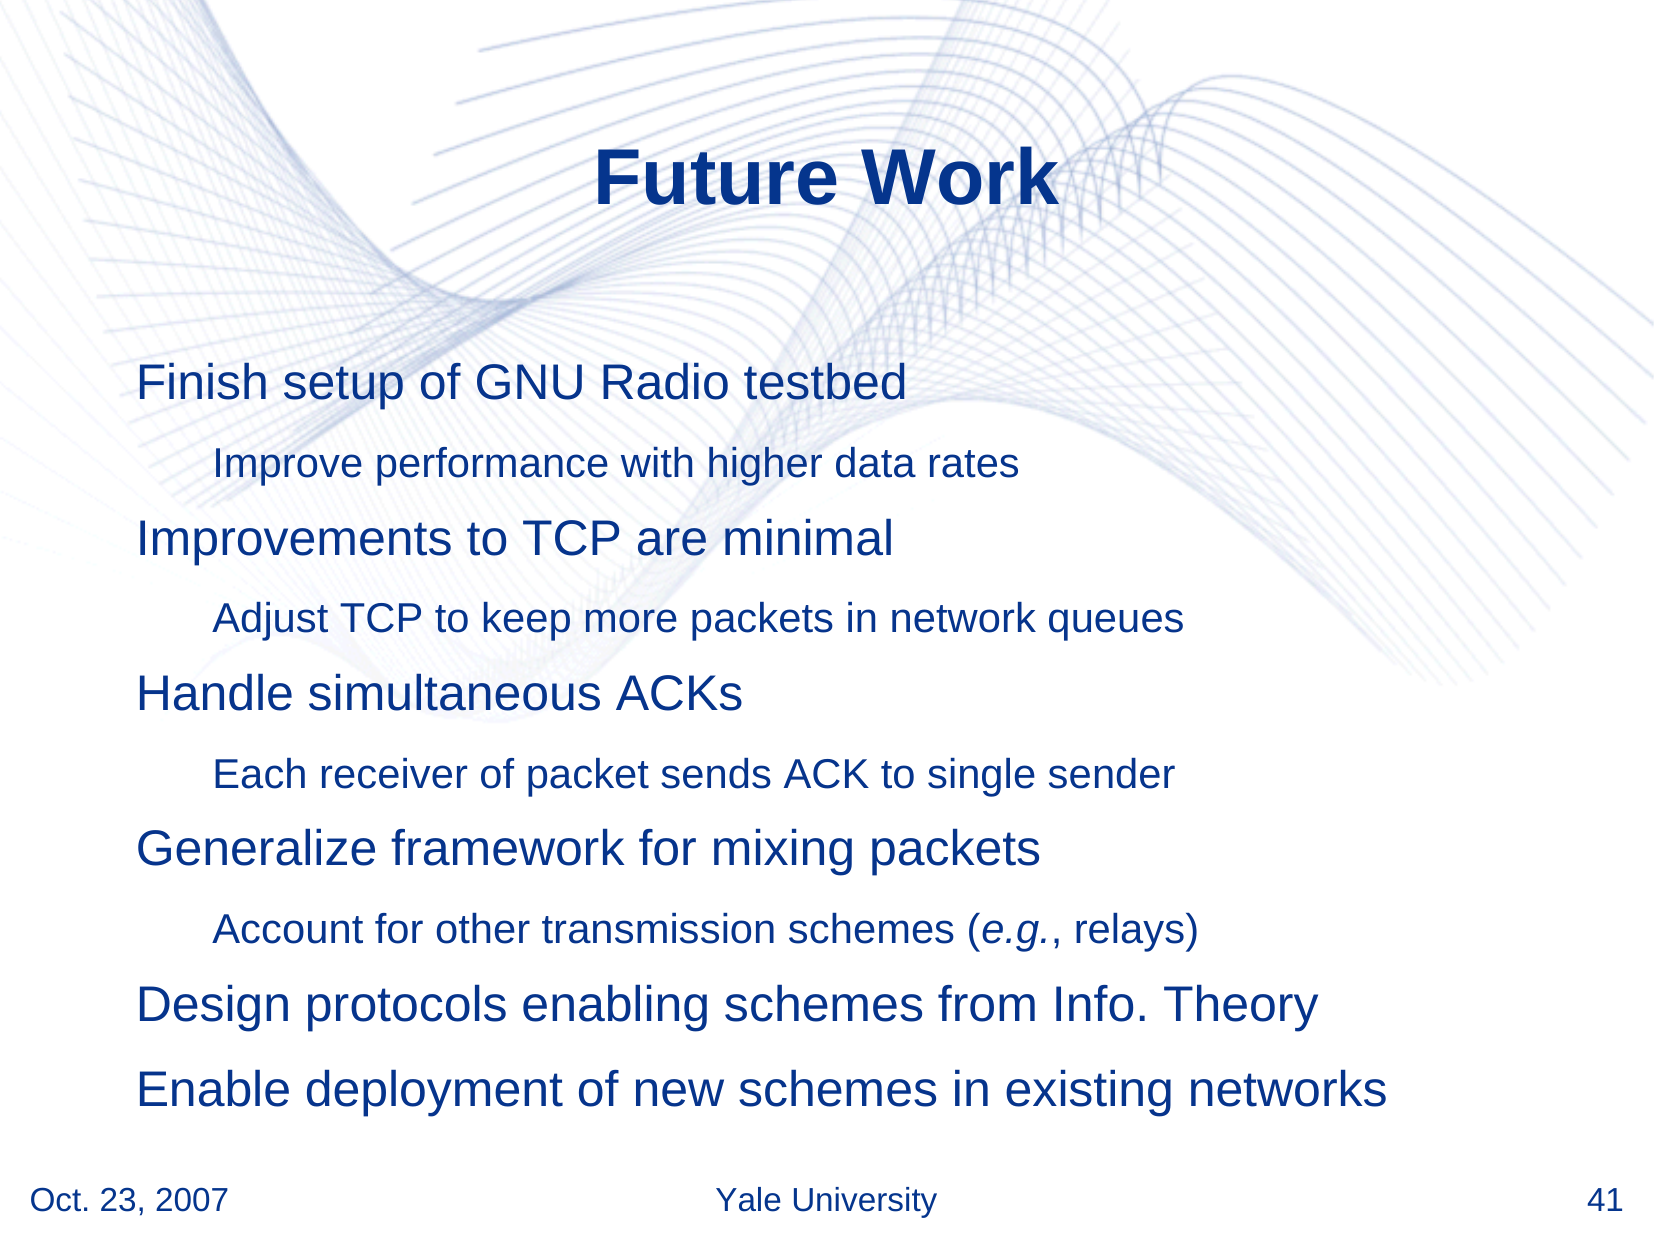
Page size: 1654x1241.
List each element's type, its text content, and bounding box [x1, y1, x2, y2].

picture [0, 0, 1654, 1241]
title Future Work [118, 66, 1536, 288]
list Finish setup of GNU Radio testbed Improve performance with higher data rates Improvements to TCP are minimal Adjust TCP to keep more packets in network queues Handle simultaneous ACKs Each receiver of packet sends ACK to single sender Generalize framework for mixing packets Account for other transmission schemes (e.g., relays) Design protocols enabling schemes from Info. Theory Enable deployment of new schemes in existing networks [118, 354, 1536, 1117]
